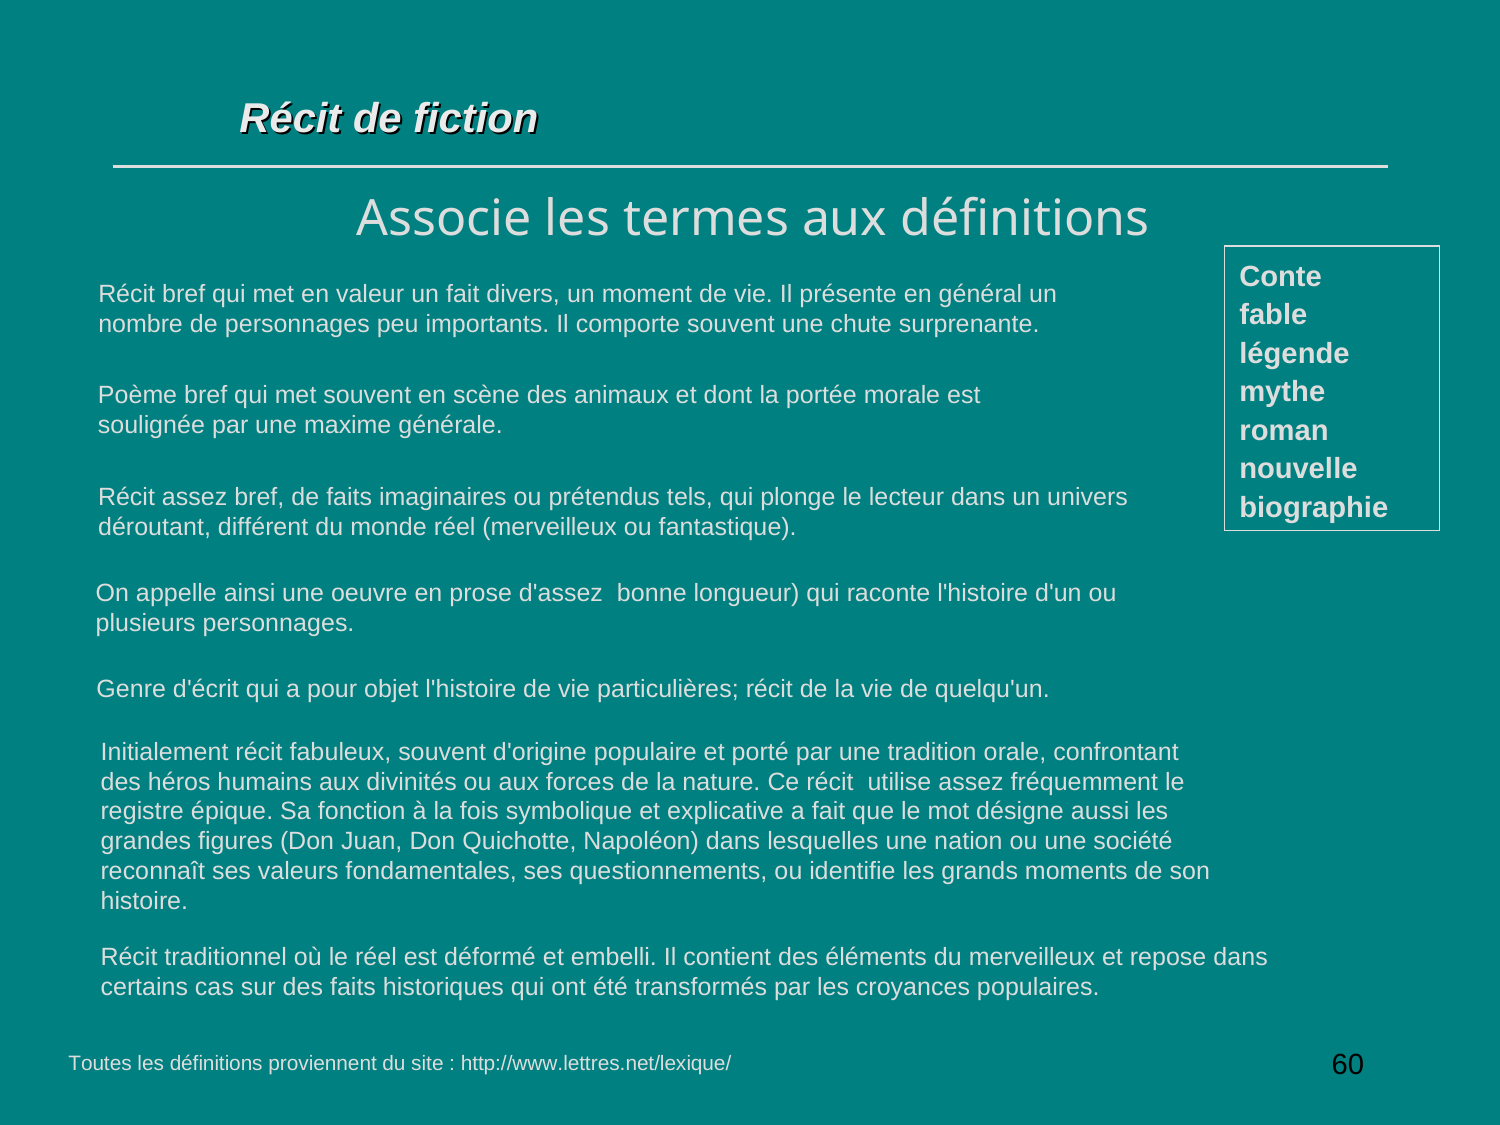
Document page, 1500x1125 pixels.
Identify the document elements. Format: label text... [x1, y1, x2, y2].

text_box Récit bref qui met en valeur un fait divers, un moment de vie. Il présente en général un nombre de personnages peu importants. Il comporte souvent une chute surprenante. [83, 270, 1144, 346]
text_box Toutes les définitions proviennent du site : http://www.lettres.net/lexique/ [53, 1041, 769, 1082]
text_box Récit assez bref, de faits imaginaires ou prétendus tels, qui plonge le lecteur dans un univers déroutant, différent du monde réel (merveilleux ou fantastique). [83, 472, 1257, 548]
text_box Récit de fiction [224, 83, 554, 150]
text_box Genre d'écrit qui a pour objet l'histoire de vie particulières; récit de la vie de quelqu'un. [81, 664, 1220, 711]
text_box On appelle ainsi une oeuvre en prose d'assez bonne longueur) qui raconte l'histoire d'un ou plusieurs personnages. [80, 568, 1230, 645]
text_box Conte fable légende mythe roman nouvelle biographie [1224, 246, 1440, 531]
text_box Récit traditionnel où le réel est déformé et embelli. Il contient des éléments du merveilleux et repose dans certains cas sur des faits historiques qui ont été transformés par les croyances populaires. [85, 932, 1313, 1008]
text_box Poème bref qui met souvent en scène des animaux et dont la portée morale est soulignée par une maxime générale. [83, 371, 1055, 447]
text_box Associe les termes aux définitions [231, 199, 1276, 251]
text_box Initialement récit fabuleux, souvent d'origine populaire et porté par une tradition orale, confrontant des héros humains aux divinités ou aux forces de la nature. Ce récit utilise assez fréquemment le registre épique. Sa fonction à la fois symbolique et explicative a fait que le mot désigne aussi les grandes figures (Don Juan, Don Quichotte, Napoléon) dans lesquelles une nation ou une société reconnaît ses valeurs fondamentales, ses questionnements, ou identifie les grands moments de son histoire. [85, 727, 1243, 923]
